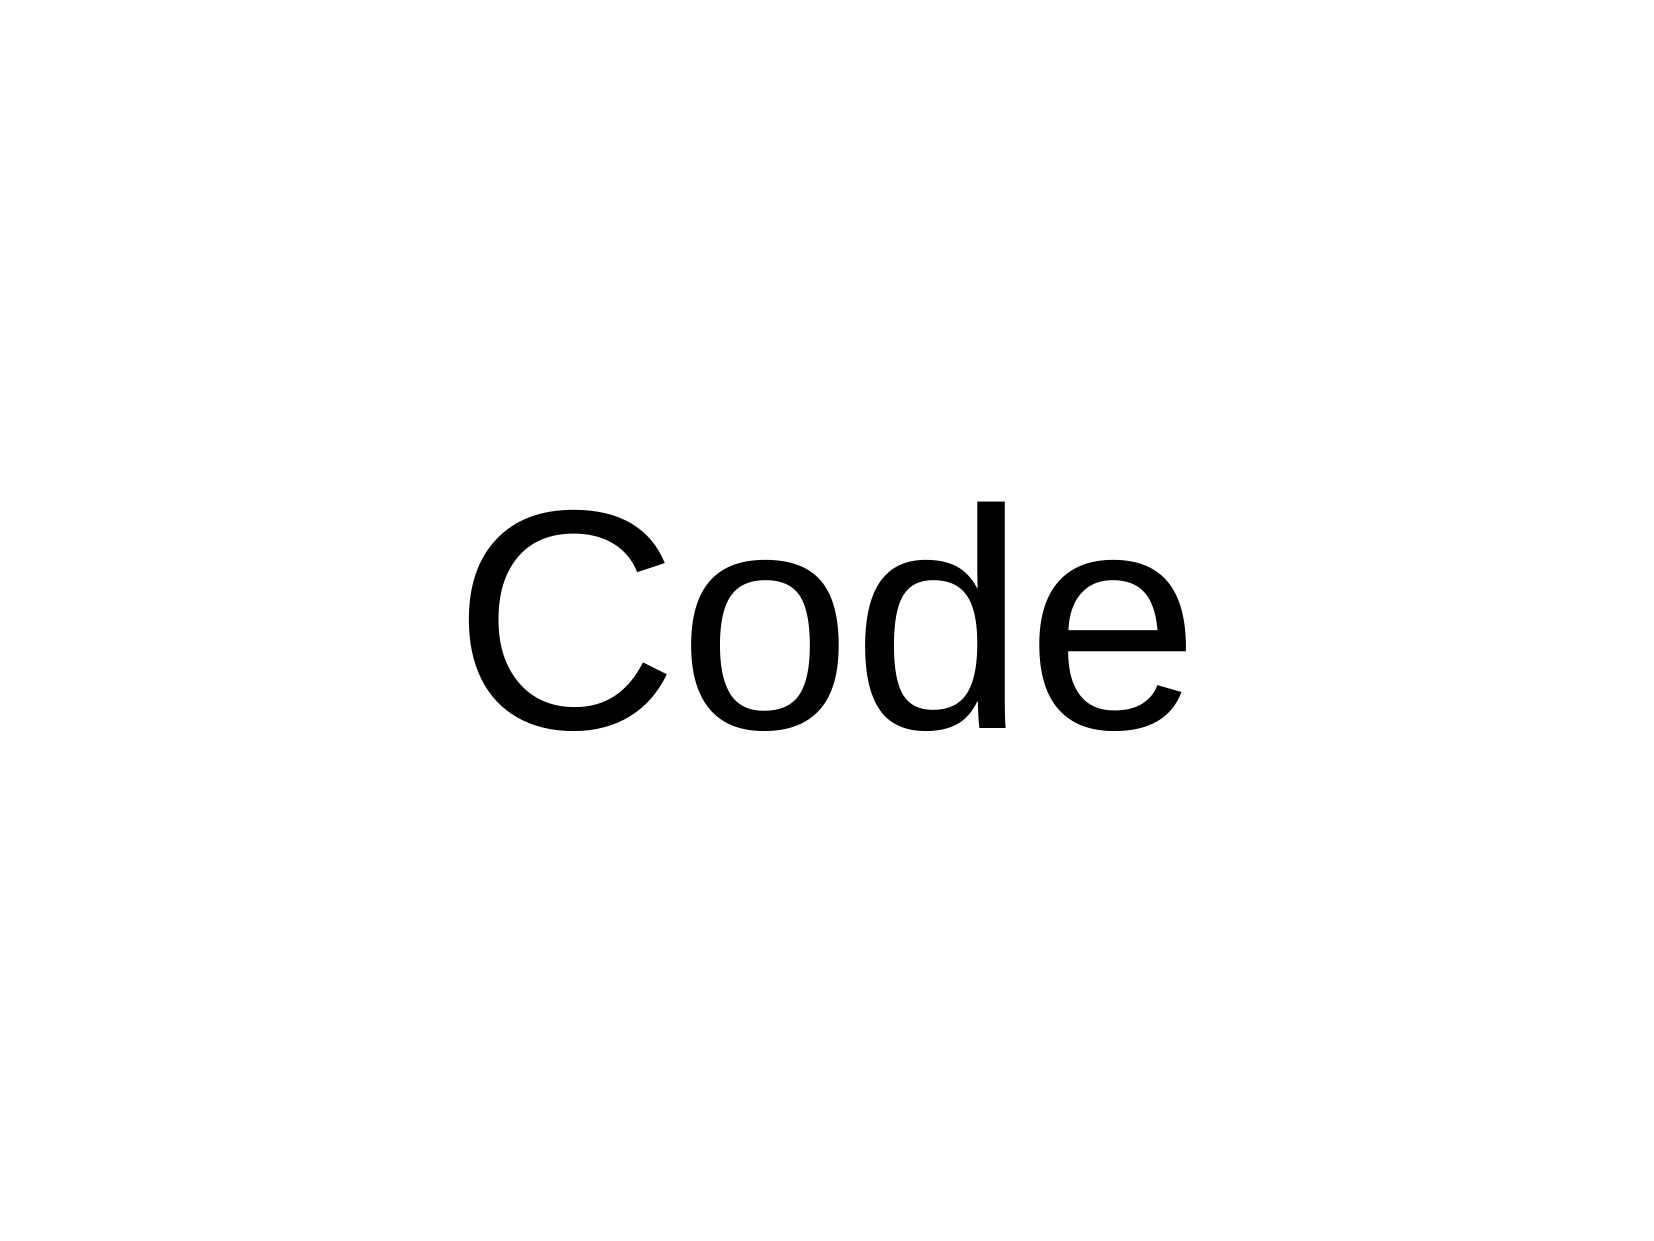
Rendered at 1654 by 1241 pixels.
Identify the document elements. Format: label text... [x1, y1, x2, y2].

text_box Code [437, 436, 1217, 804]
